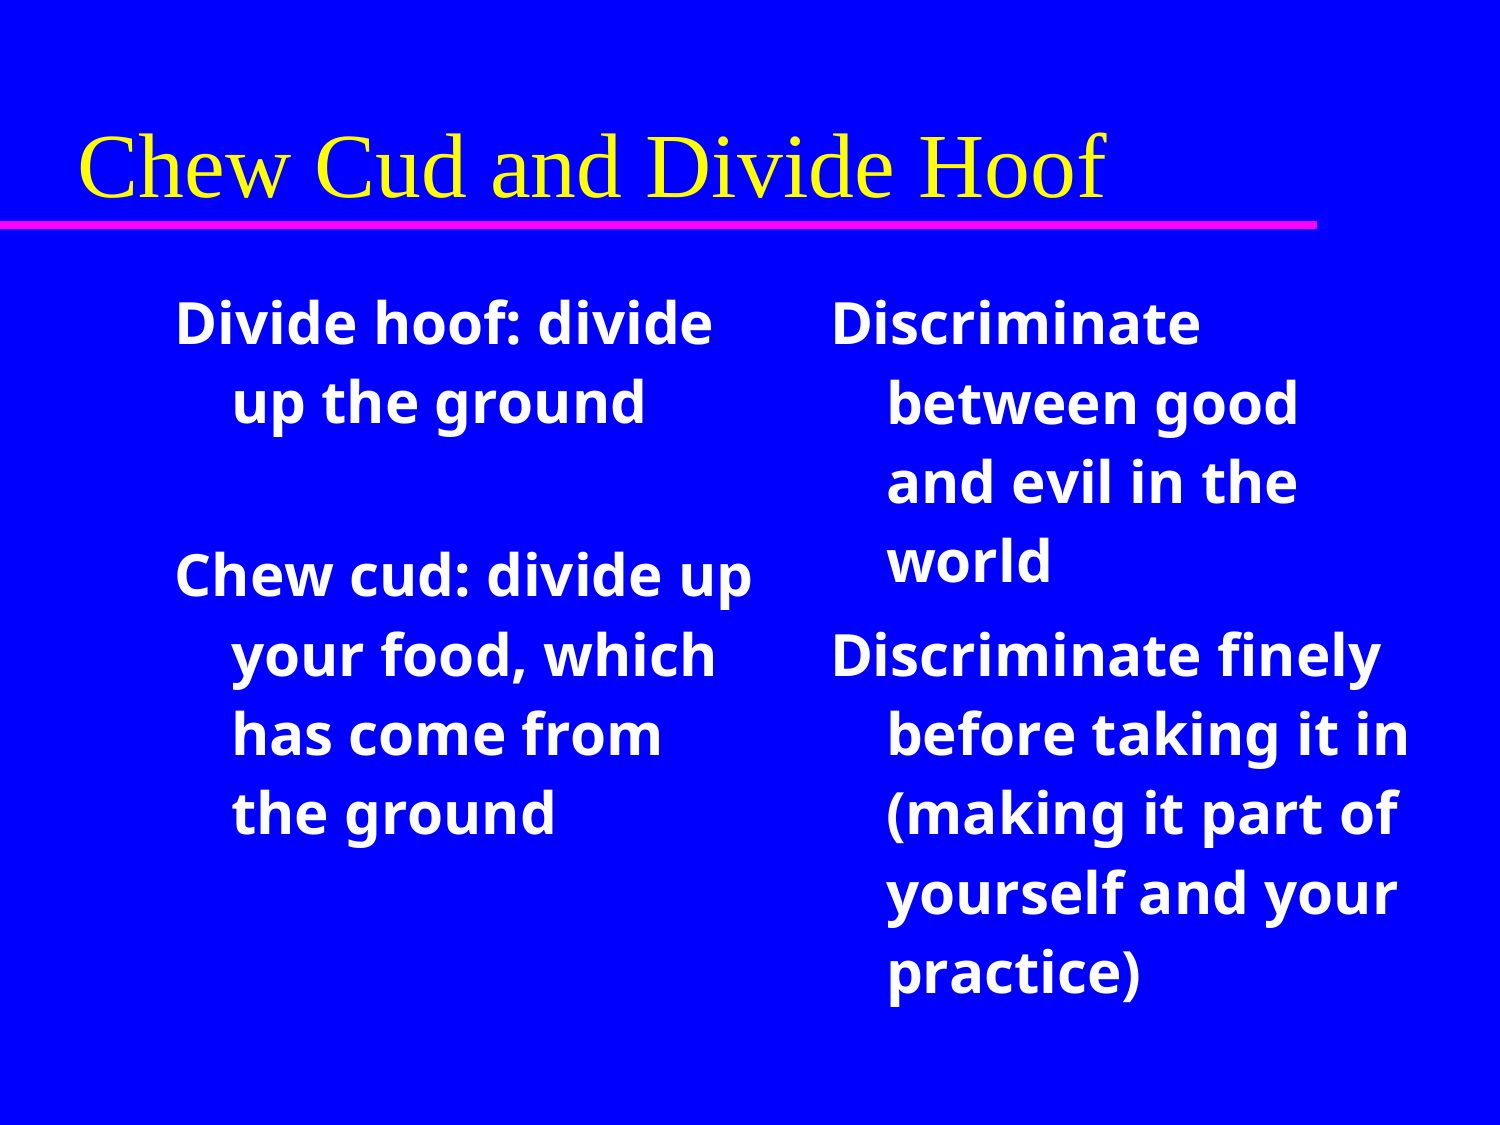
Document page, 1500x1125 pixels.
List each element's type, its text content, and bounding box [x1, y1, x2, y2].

list Divide hoof: divide up the ground Chew cud: divide up your food, which has come from the ground [159, 274, 777, 950]
title Chew Cud and Divide Hoof [62, 43, 1338, 225]
list Discriminate between good and evil in the world Discriminate finely before taking it in (making it part of yourself and your practice) [814, 275, 1436, 1005]
